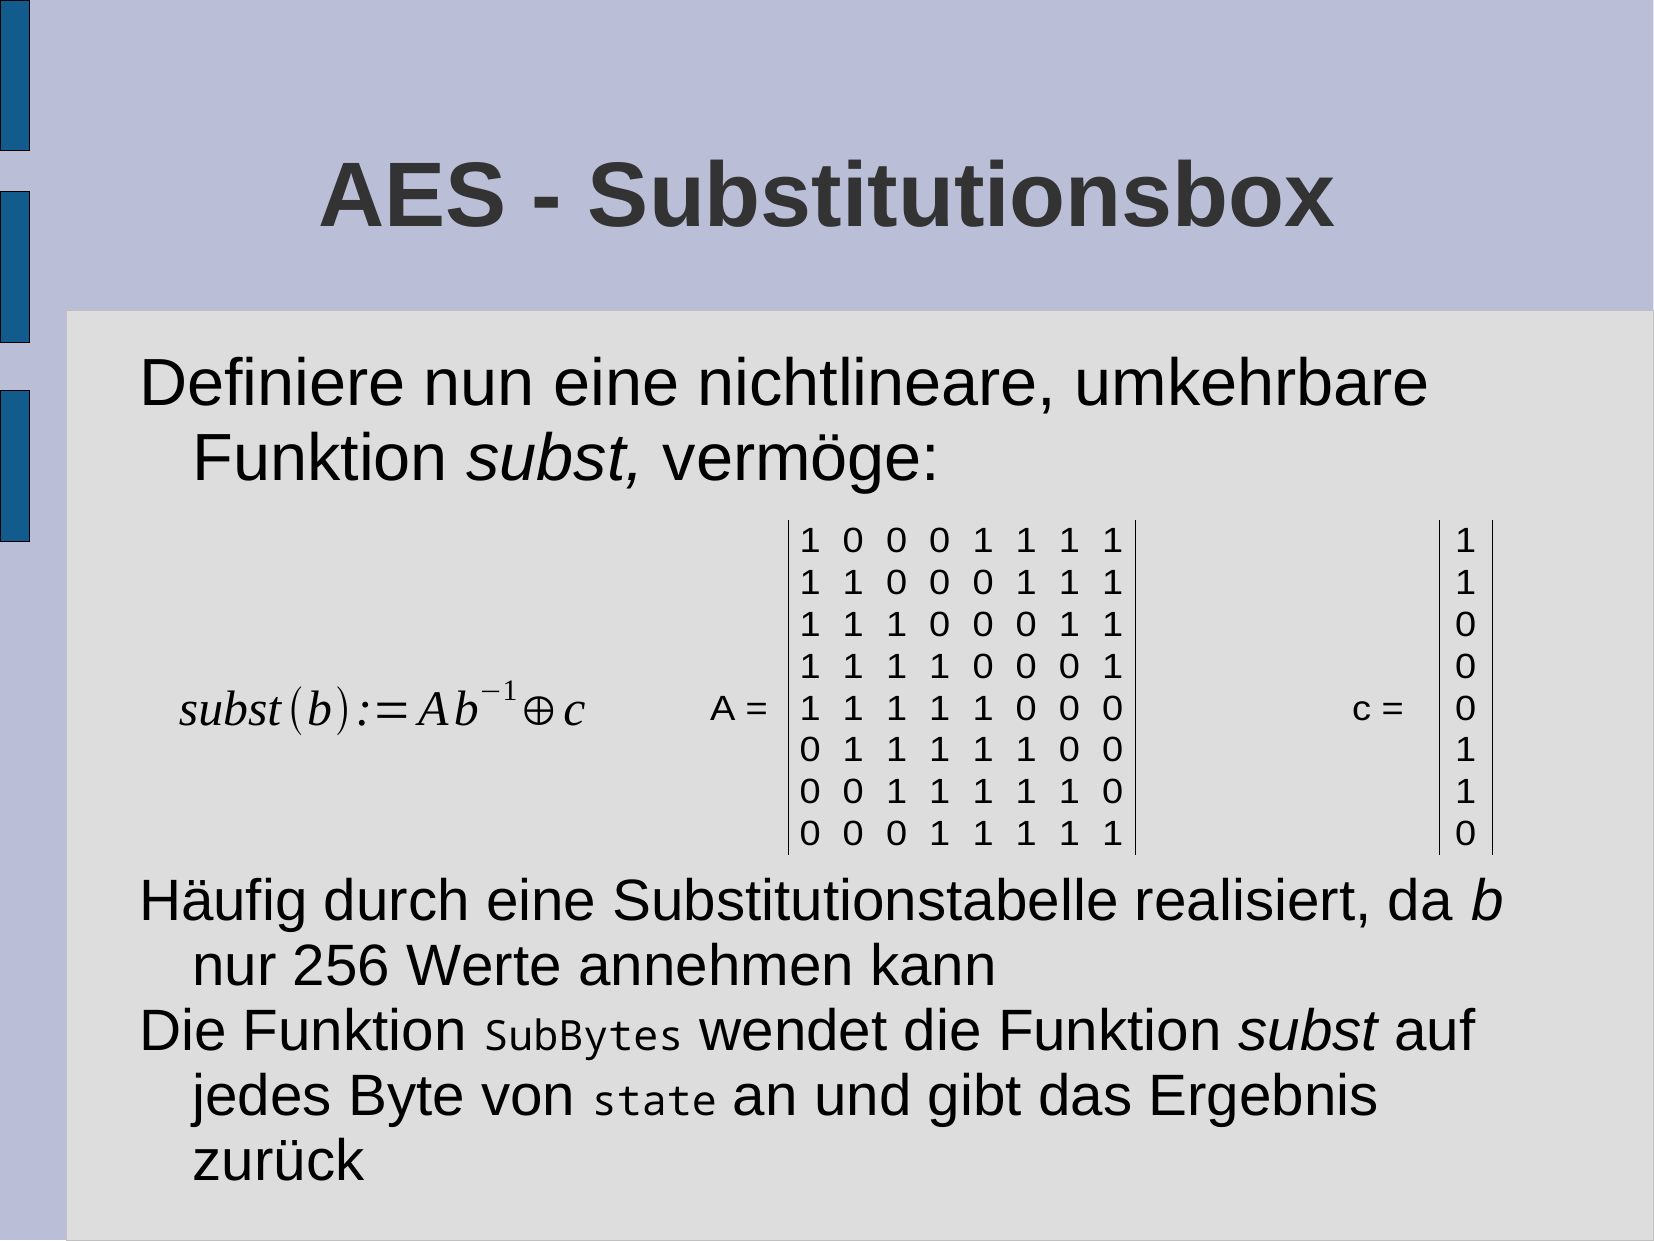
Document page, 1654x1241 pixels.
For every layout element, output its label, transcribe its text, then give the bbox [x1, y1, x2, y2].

title AES - Substitutionsbox [121, 91, 1534, 299]
chart [169, 673, 591, 739]
chart [708, 501, 1595, 857]
list Definiere nun eine nichtlineare, umkehrbare Funktion subst, vermöge: Häufig durch eine Substitutionstabelle realisiert, da b nur 256 Werte annehmen kann Die Funktion SubBytes wendet die Funktion subst auf jedes Byte von state an und gibt das Ergebnis zurück [121, 344, 1534, 1194]
